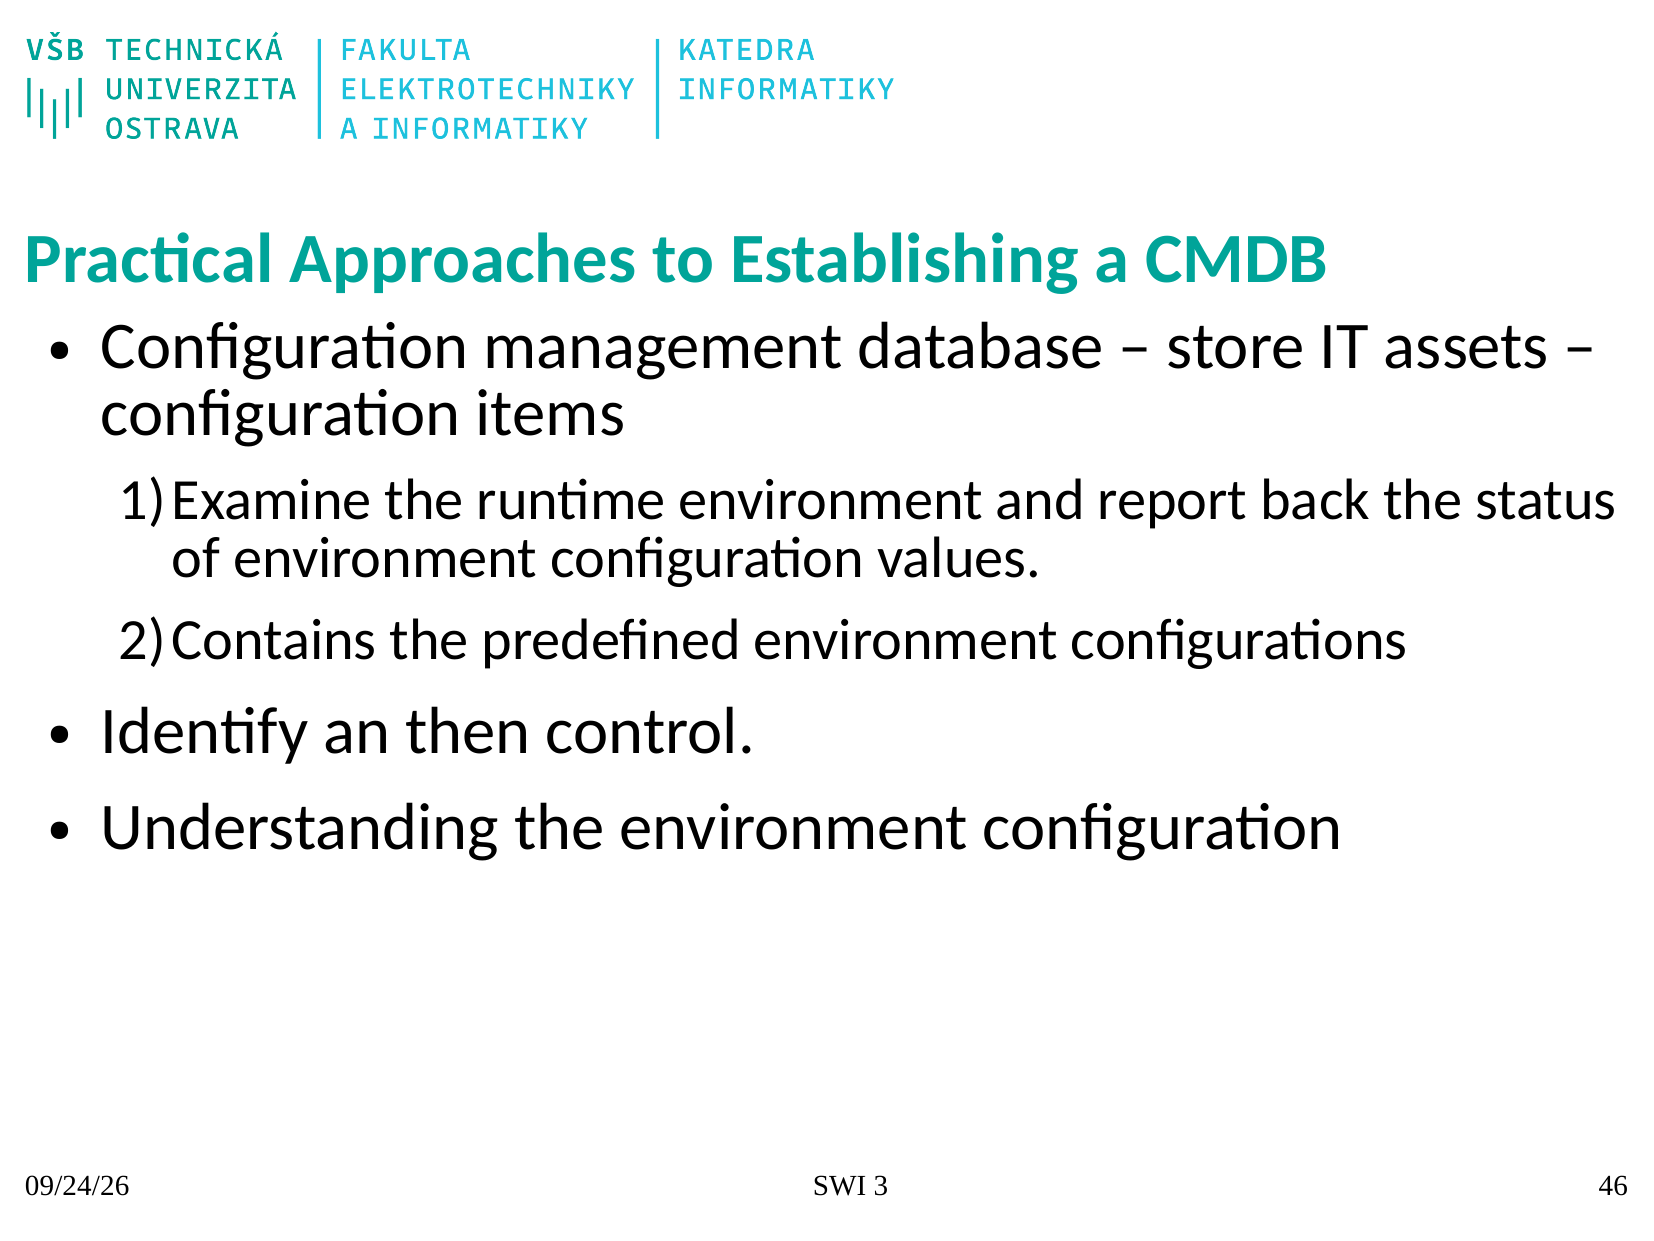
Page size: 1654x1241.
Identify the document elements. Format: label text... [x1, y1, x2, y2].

list Configuration management database – store IT assets – configuration items Examine the runtime environment and report back the status of environment configuration values. Contains the predefined environment configurations Identify an then control. Understanding the environment configuration [30, 318, 1629, 1146]
picture [26, 31, 894, 139]
title Practical Approaches to Establishing a CMDB [24, 169, 1629, 300]
